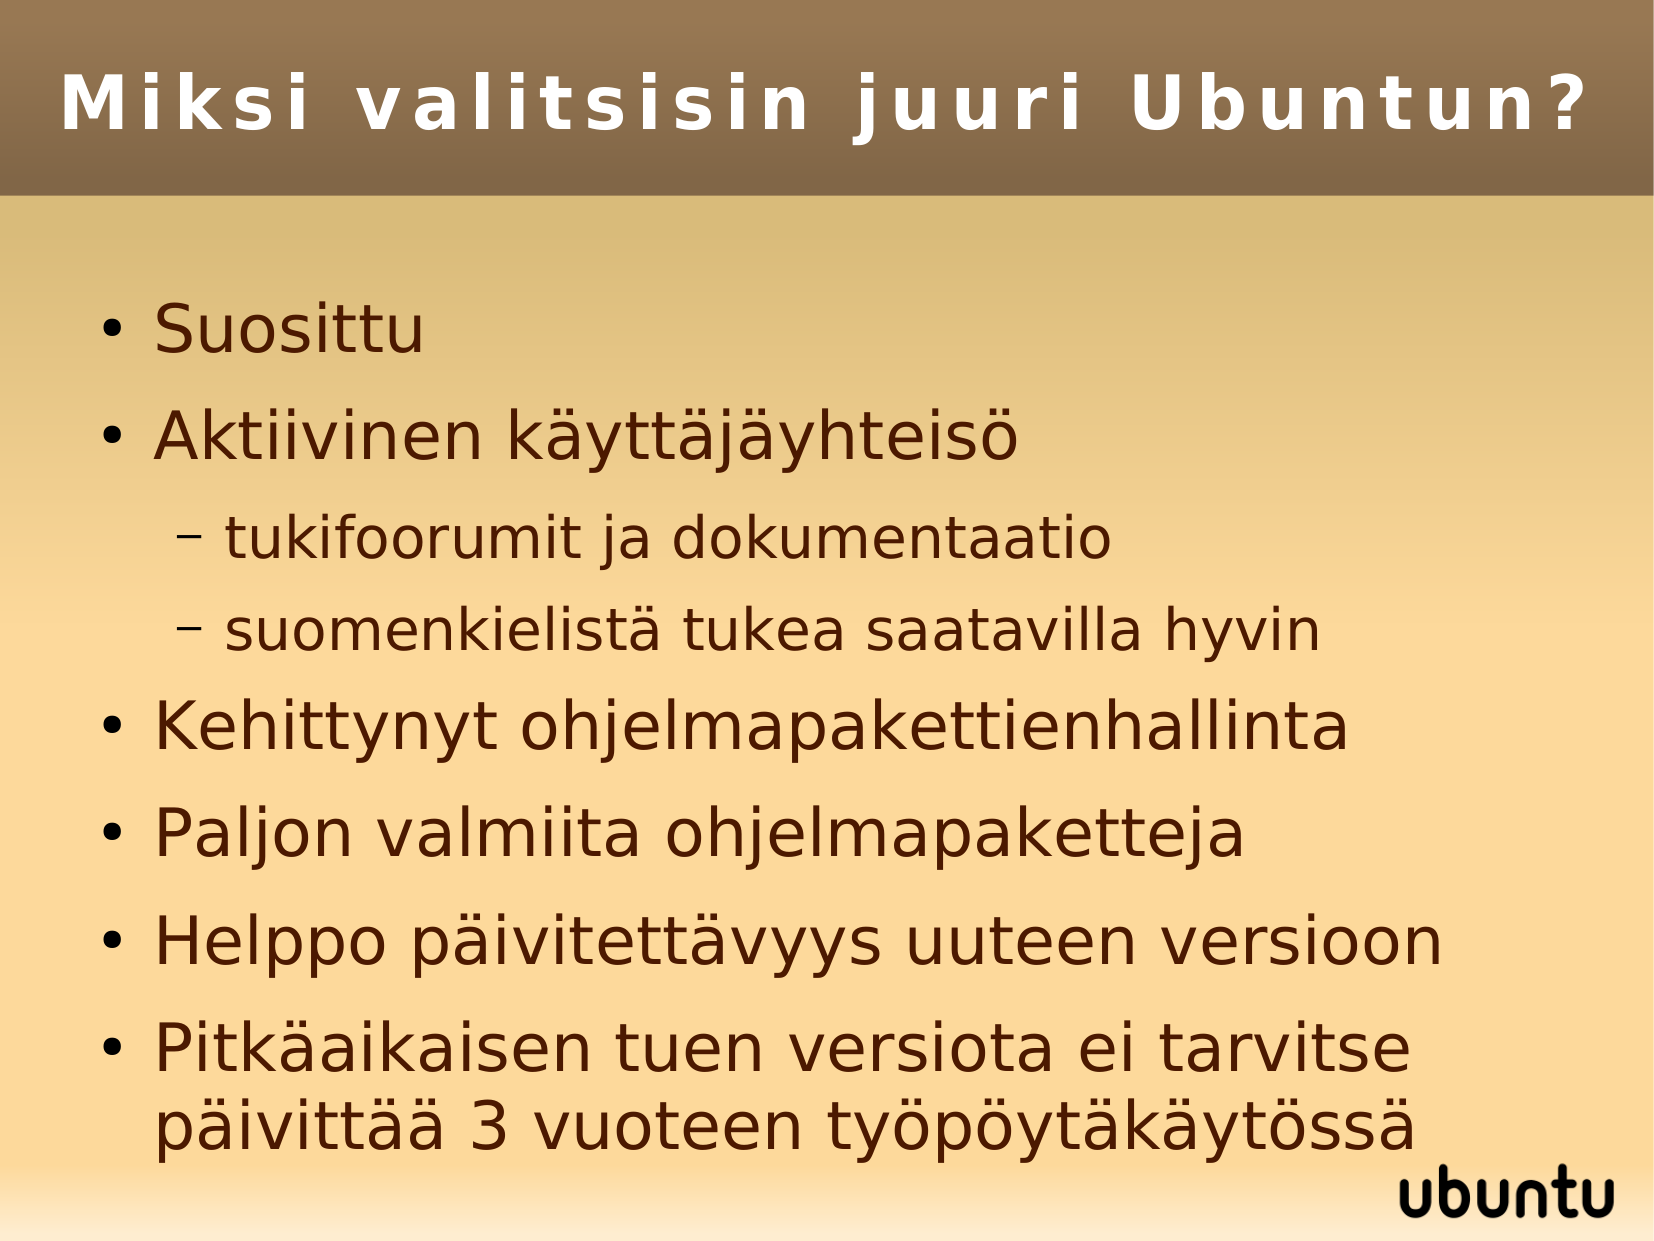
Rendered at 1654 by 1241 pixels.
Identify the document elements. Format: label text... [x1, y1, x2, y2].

title Miksi valitsisin juuri Ubuntun? [59, 29, 1595, 178]
picture [0, 0, 1654, 1241]
list Suosittu Aktiivinen käyttäjäyhteisö tukifoorumit ja dokumentaatio suomenkielistä tukea saatavilla hyvin Kehittynyt ohjelmapakettienhallinta Paljon valmiita ohjelmapaketteja Helppo päivitettävyys uuteen versioon Pitkäaikaisen tuen versiota ei tarvitse päivittää 3 vuoteen työpöytäkäytössä [82, 290, 1571, 1166]
